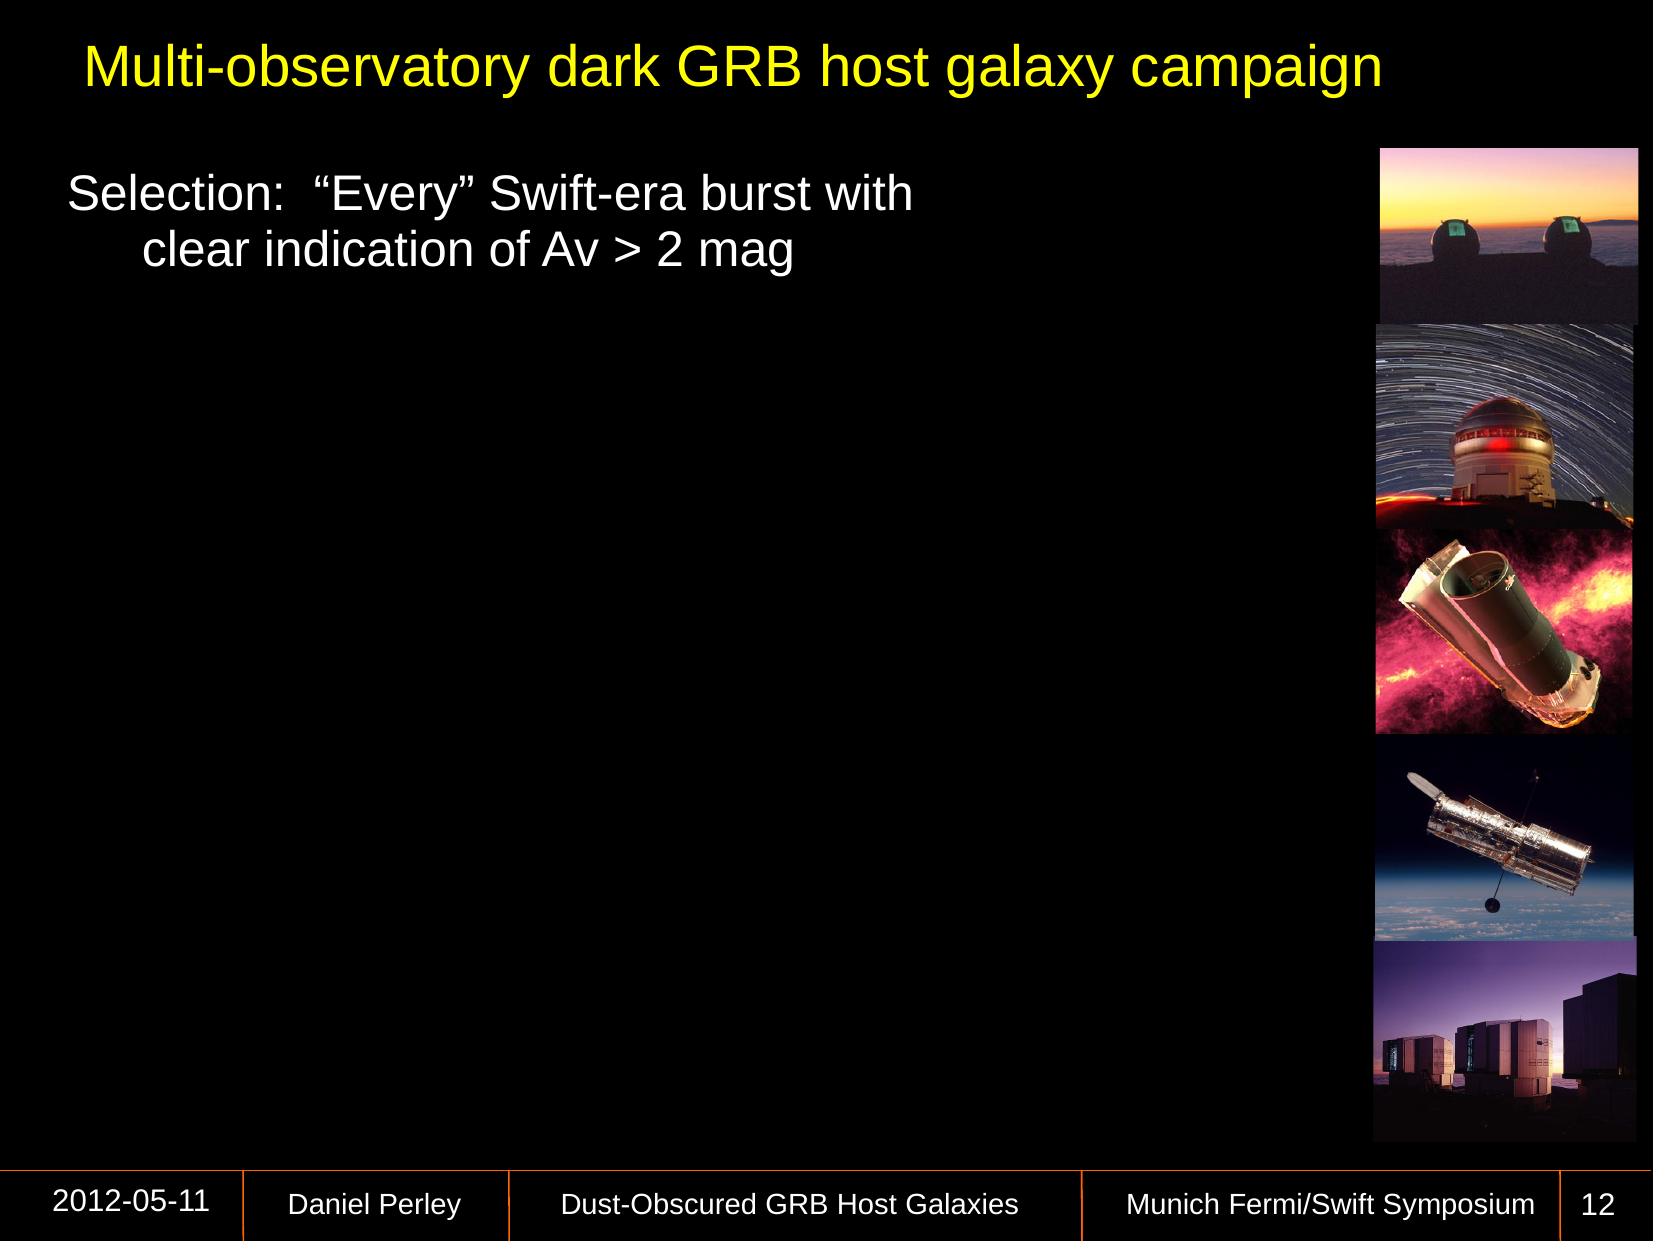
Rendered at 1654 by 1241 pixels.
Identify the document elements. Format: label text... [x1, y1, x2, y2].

title Multi-observatory dark GRB host galaxy campaign [83, 33, 1573, 100]
picture [1373, 735, 1637, 1142]
picture [1375, 148, 1639, 734]
text_box Selection: “Every” Swift-era burst with clear indication of Av > 2 mag [52, 157, 985, 285]
